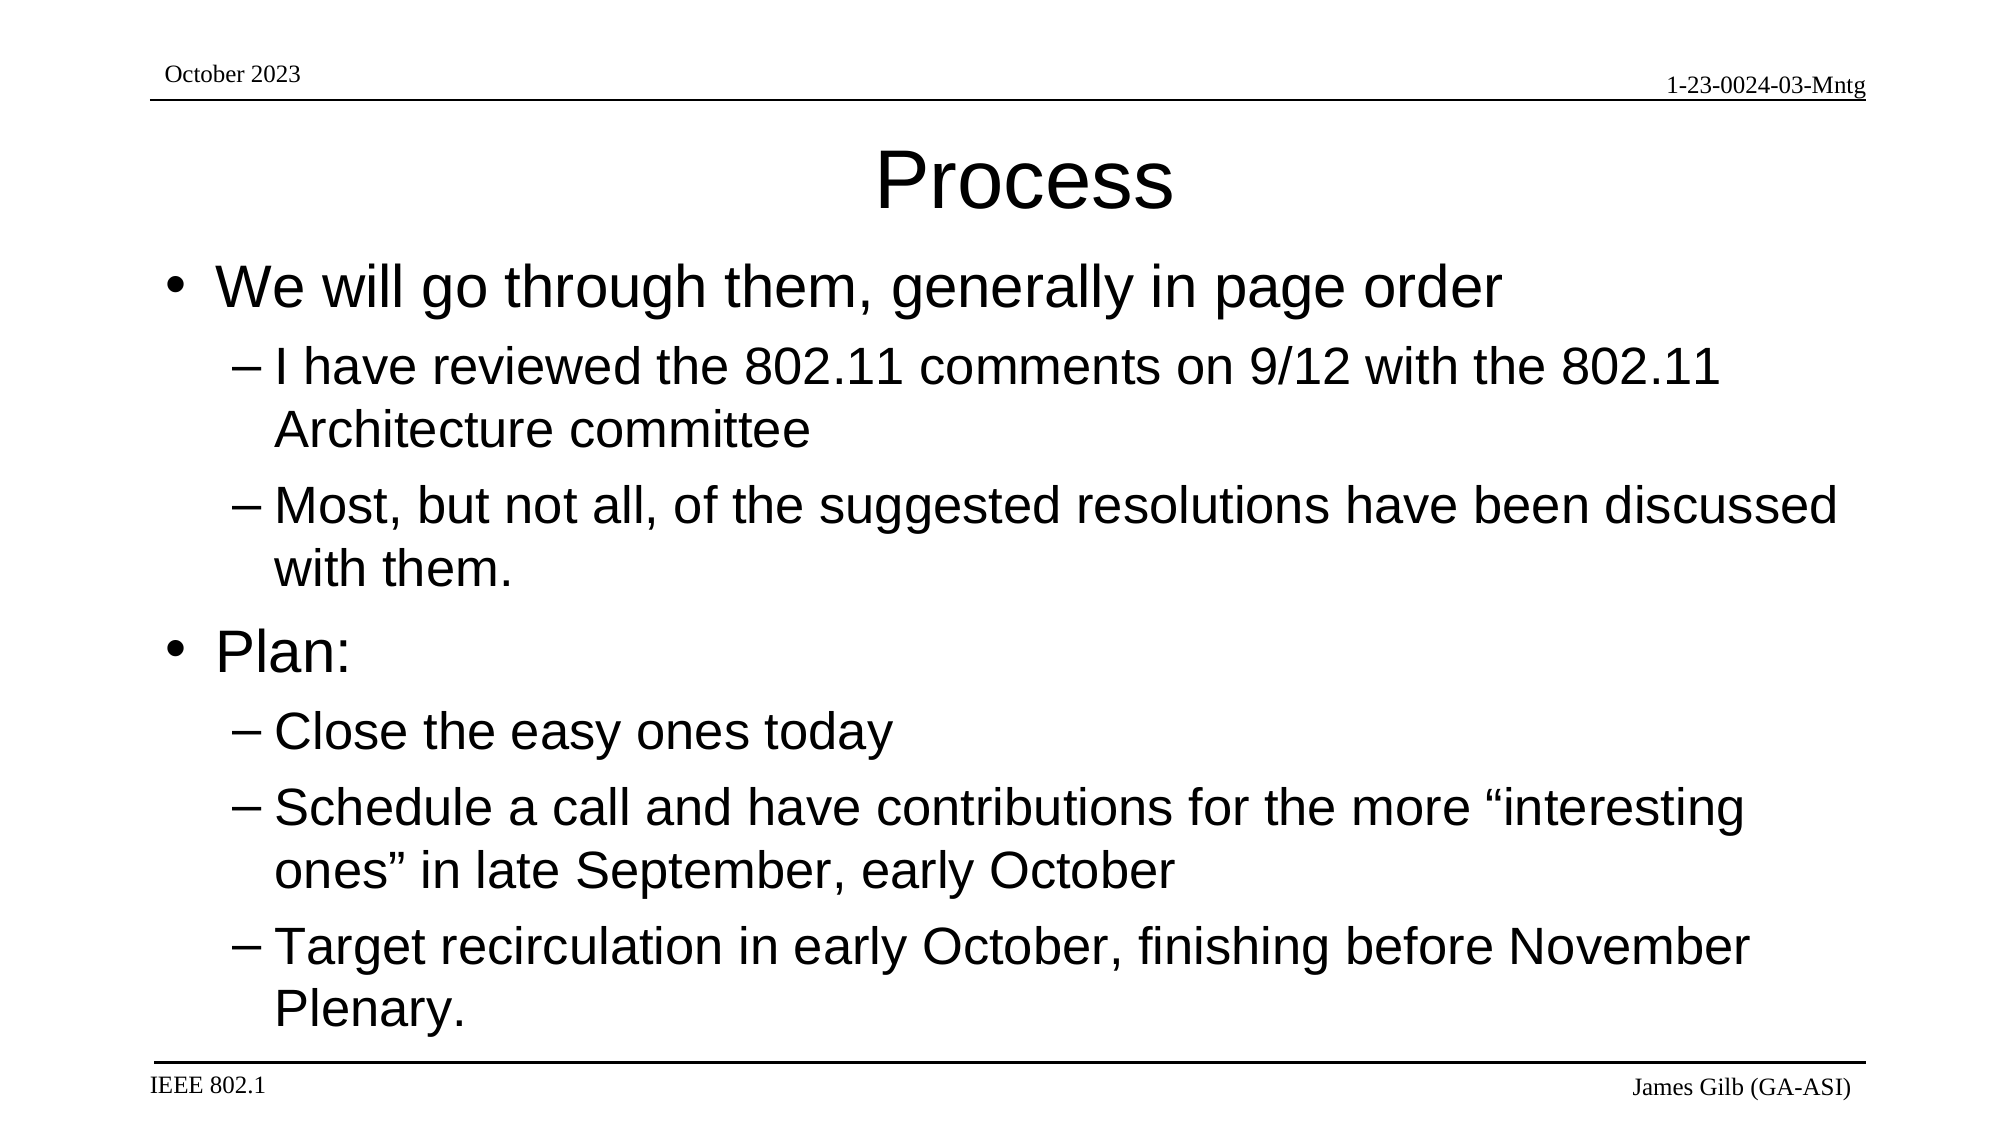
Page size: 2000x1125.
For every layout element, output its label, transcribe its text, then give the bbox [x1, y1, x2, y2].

title Process [149, 112, 1900, 238]
list We will go through them, generally in page order I have reviewed the 802.11 comments on 9/12 with the 802.11 Architecture committee Most, but not all, of the suggested resolutions have been discussed with them. Plan: Close the easy ones today Schedule a call and have contributions for the more “interesting ones” in late September, early October Target recirculation in early October, finishing before November Plenary. [149, 239, 1900, 1051]
